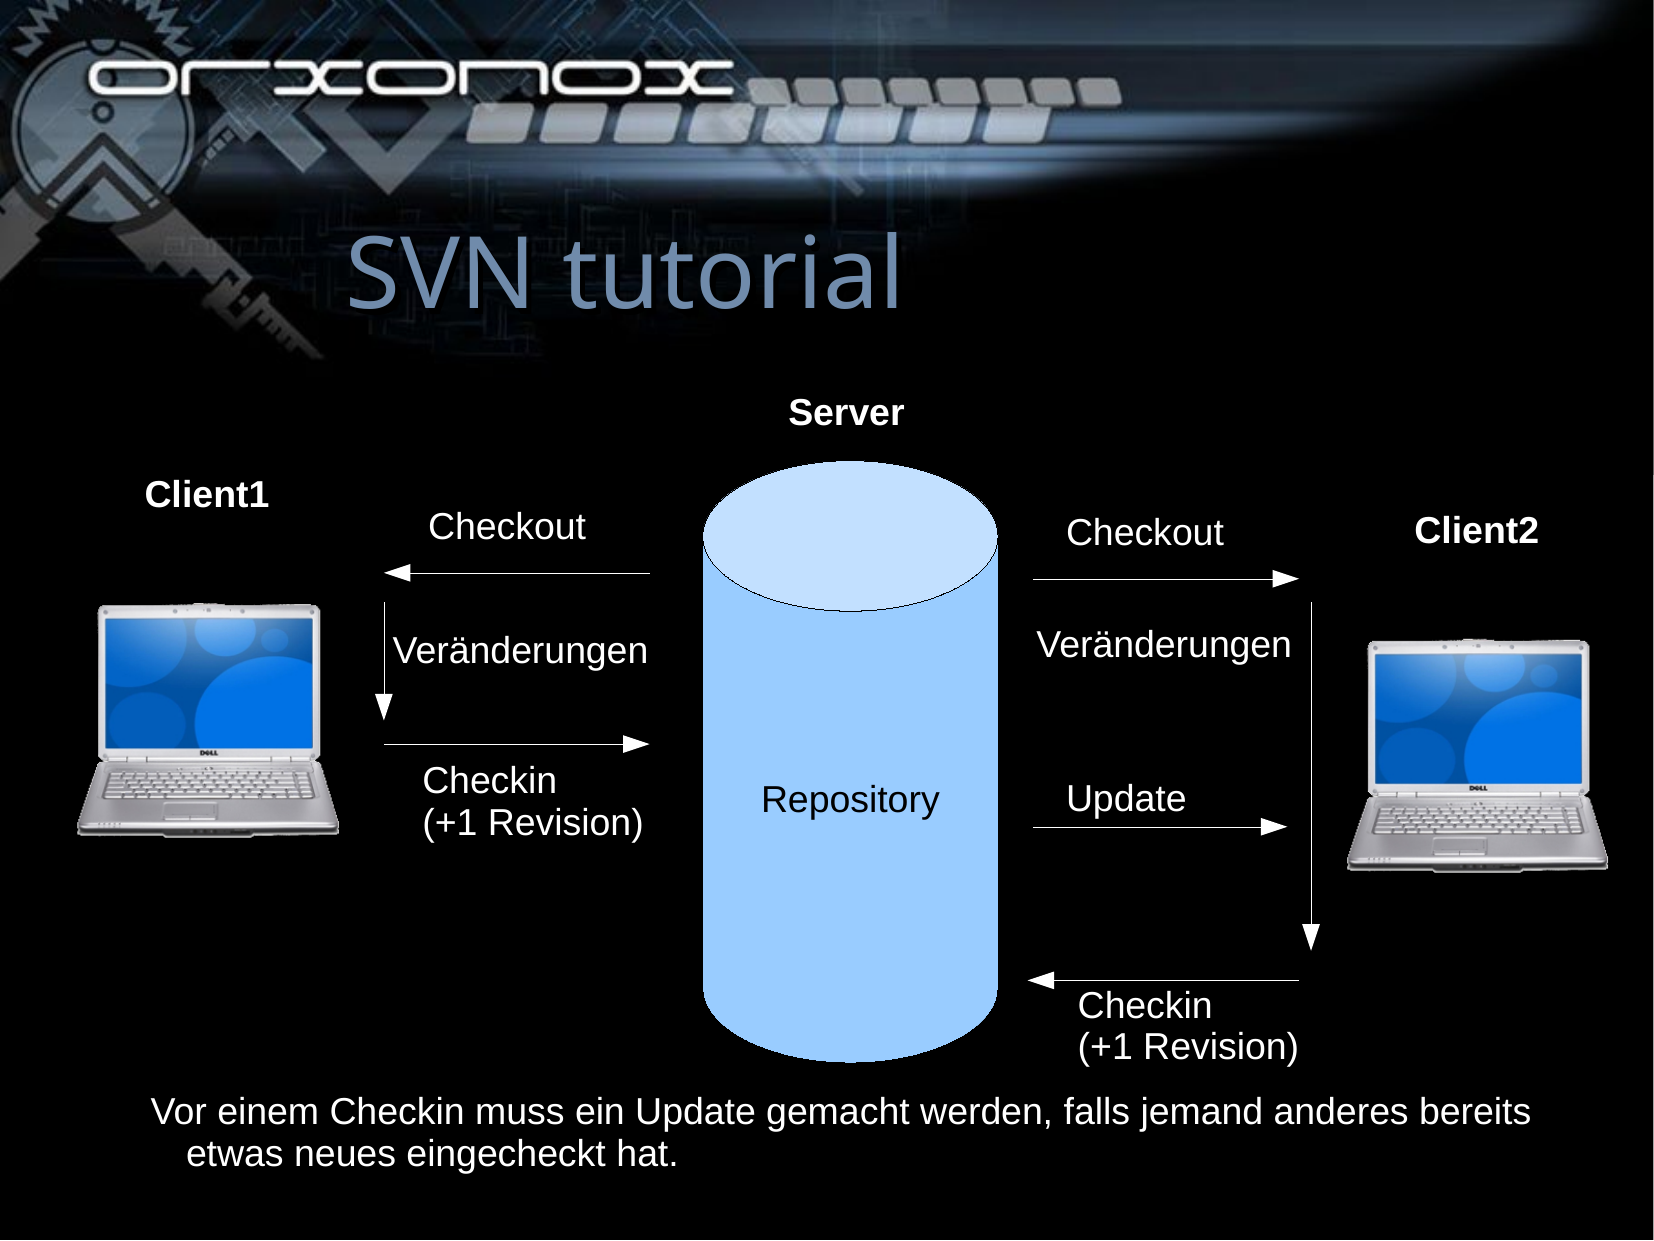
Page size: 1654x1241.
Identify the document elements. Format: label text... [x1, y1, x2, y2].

text_box Veränderungen [377, 622, 691, 680]
text_box Checkin (+1 Revision) [407, 752, 680, 852]
text_box Client2 [1399, 501, 1577, 555]
text_box Client1 [129, 466, 308, 519]
text_box Server [773, 383, 951, 441]
text_box Checkout [1051, 504, 1258, 562]
text_box Checkout [413, 498, 621, 556]
text_box Repository [702, 538, 999, 1064]
text_box Vor einem Checkin muss ein Update gemacht werden, falls jemand anderes bereits etwas neues eingecheckt hat. [100, 1083, 1595, 1182]
text_box Checkin (+1 Revision) [1062, 976, 1329, 1076]
picture [41, 519, 367, 845]
text_box Veränderungen [1021, 616, 1335, 674]
picture [1311, 555, 1636, 880]
text_box Update [1051, 769, 1258, 827]
picture [0, 0, 1654, 475]
